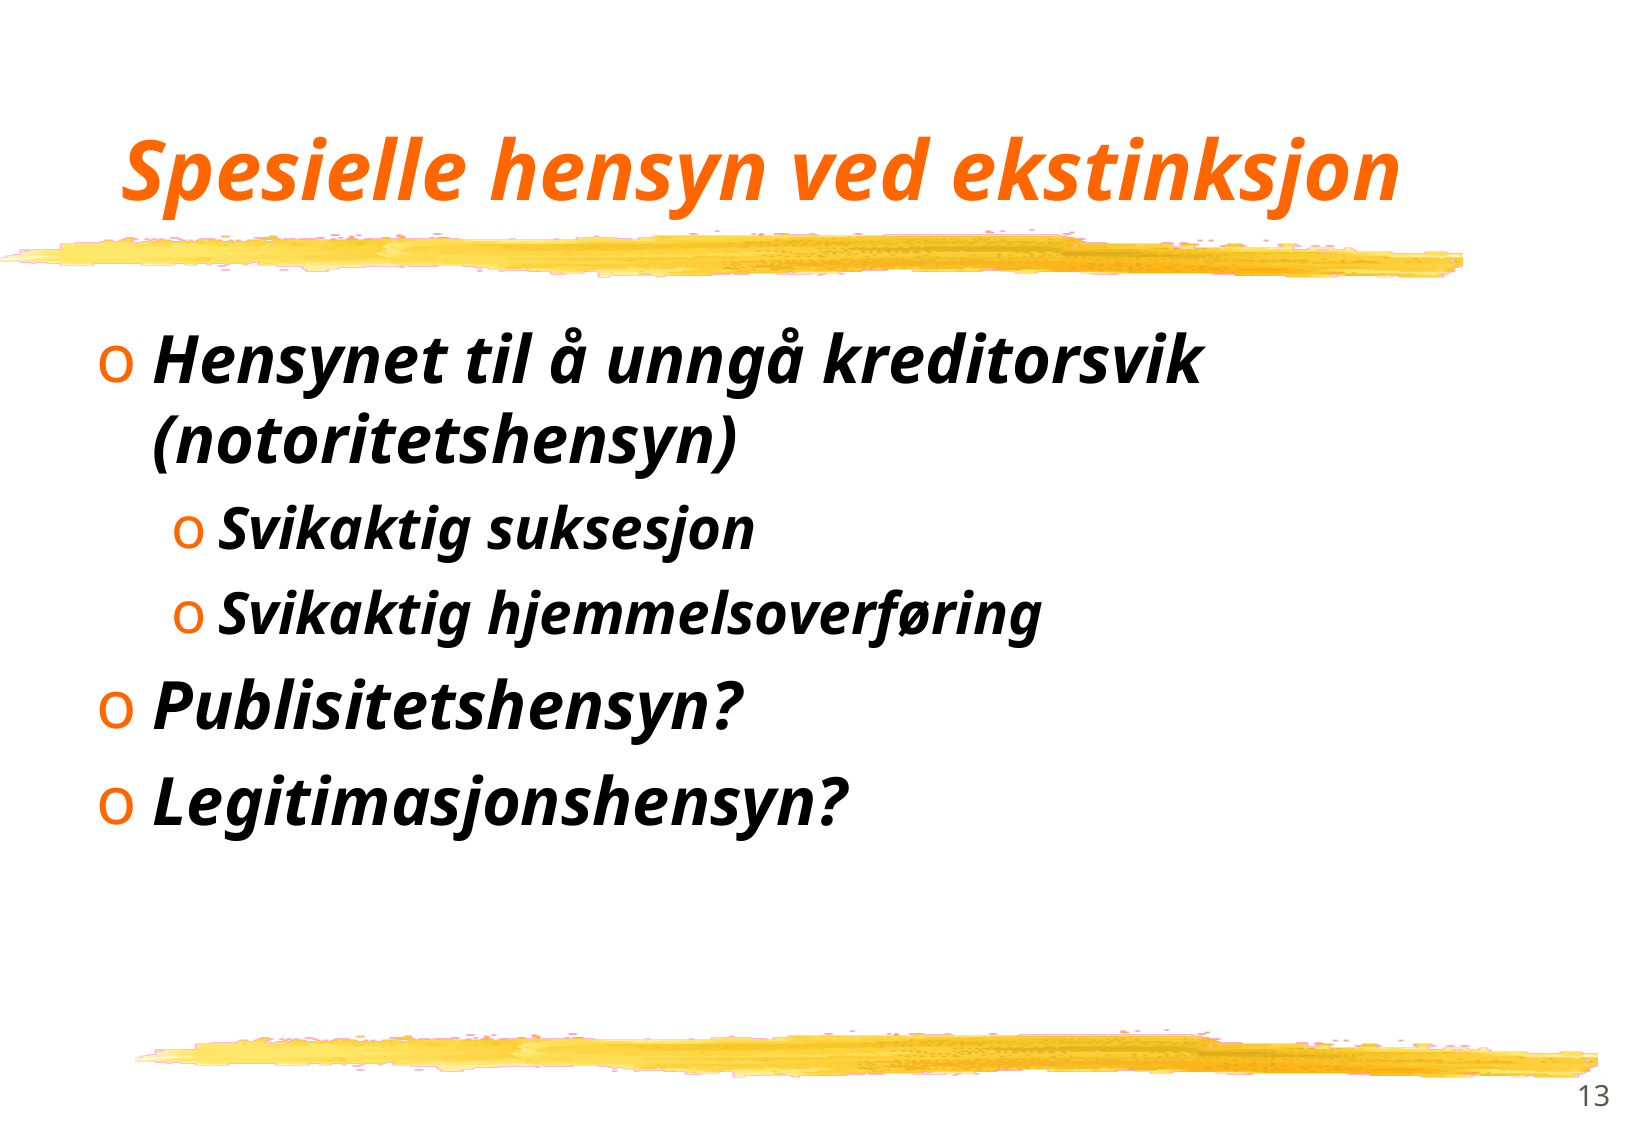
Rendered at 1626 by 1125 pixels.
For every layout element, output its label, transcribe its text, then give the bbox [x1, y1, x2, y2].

picture [0, 224, 1463, 288]
title Spesielle hensyn ved ekstinksjon [72, 37, 1454, 225]
text_box <number> [1516, 1050, 1626, 1125]
list Hensynet til å unngå kreditorsvik (notoritetshensyn) Svikaktig suksesjon Svikaktig hjemmelsoverføring Publisitetshensyn? Legitimasjonshensyn? [81, 309, 1535, 1001]
picture [135, 1024, 1598, 1088]
